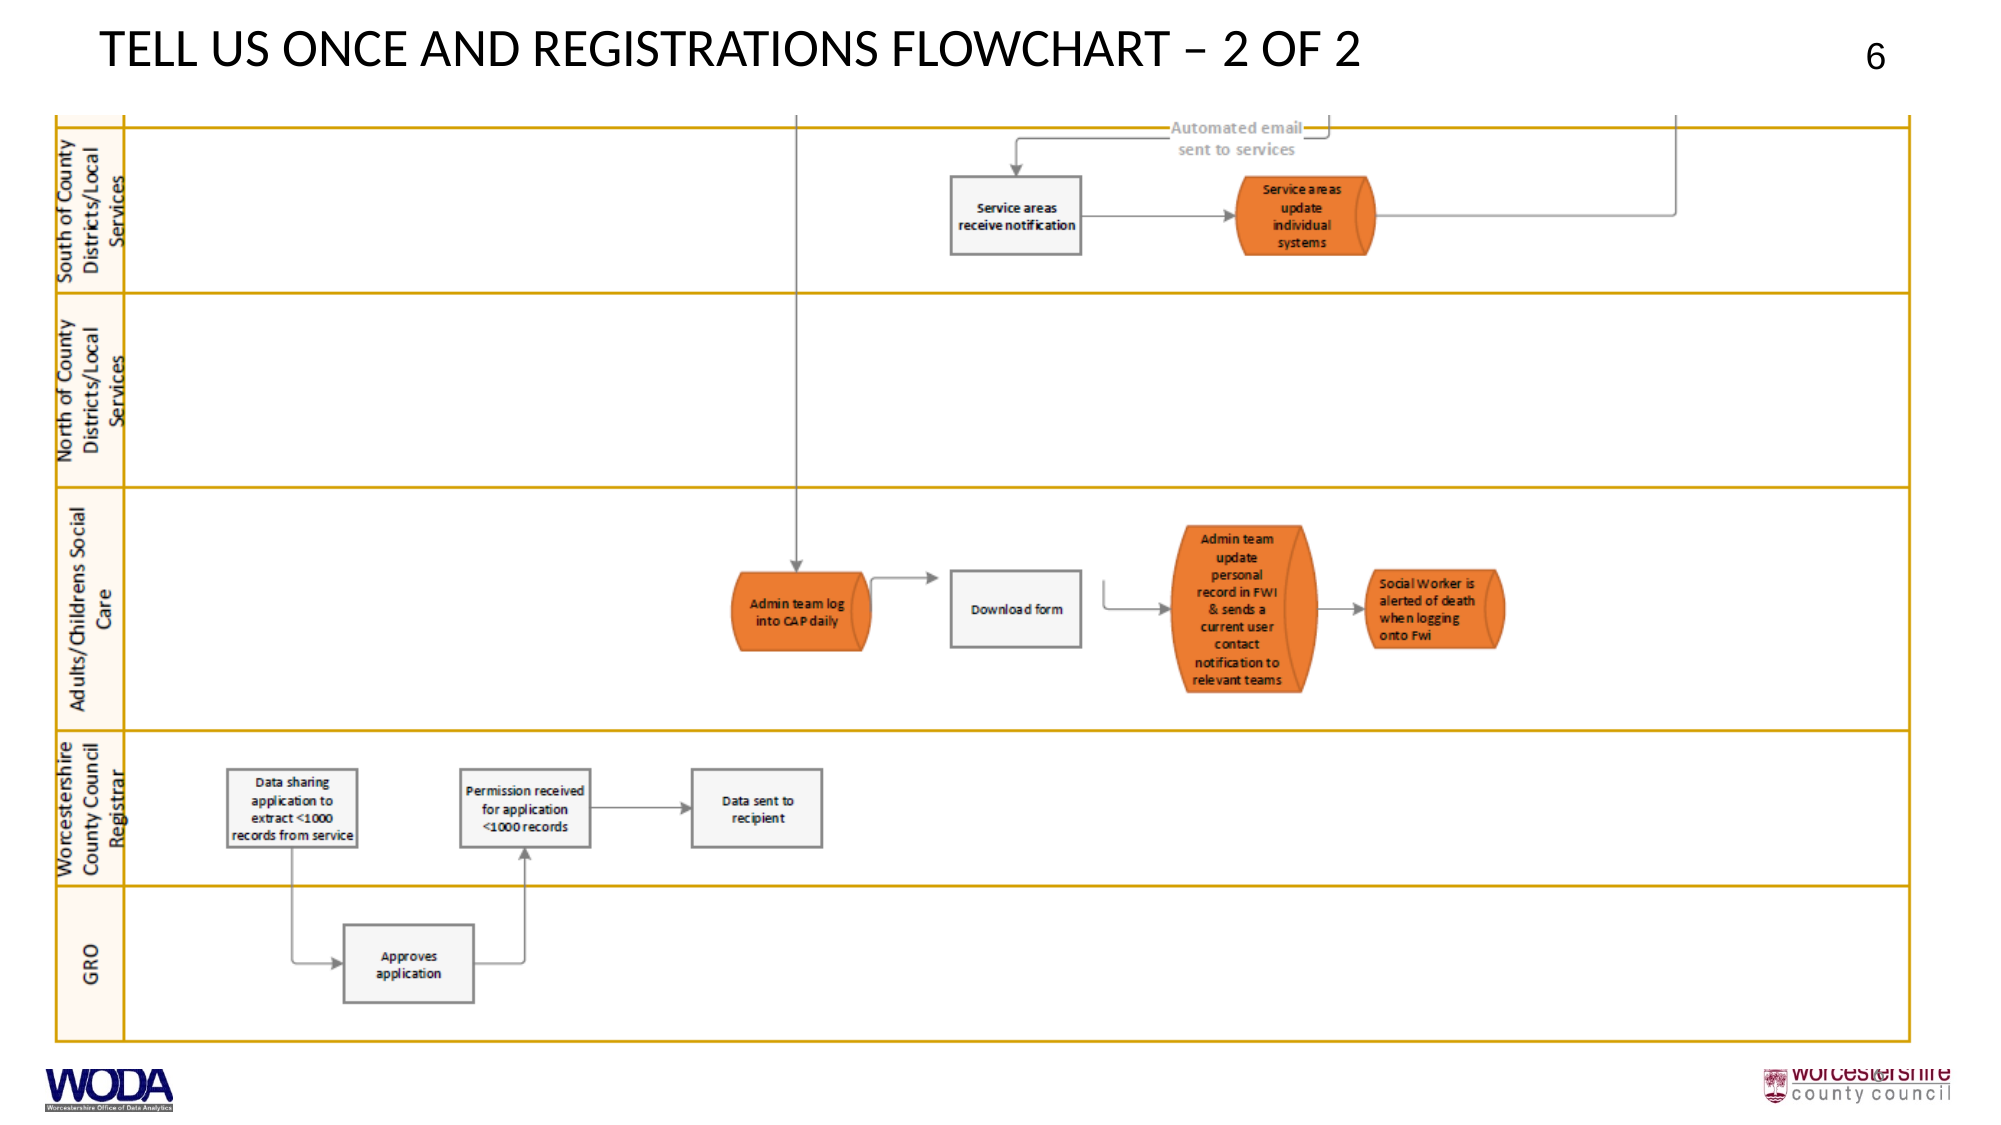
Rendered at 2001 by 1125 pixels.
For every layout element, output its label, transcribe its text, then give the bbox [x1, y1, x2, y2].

slide_number <number> [1433, 1069, 1900, 1103]
title TELL US ONCE AND REGISTRATIONS FLOWCHART – 2 OF 2 [99, 11, 1900, 115]
picture [45, 115, 1971, 1114]
